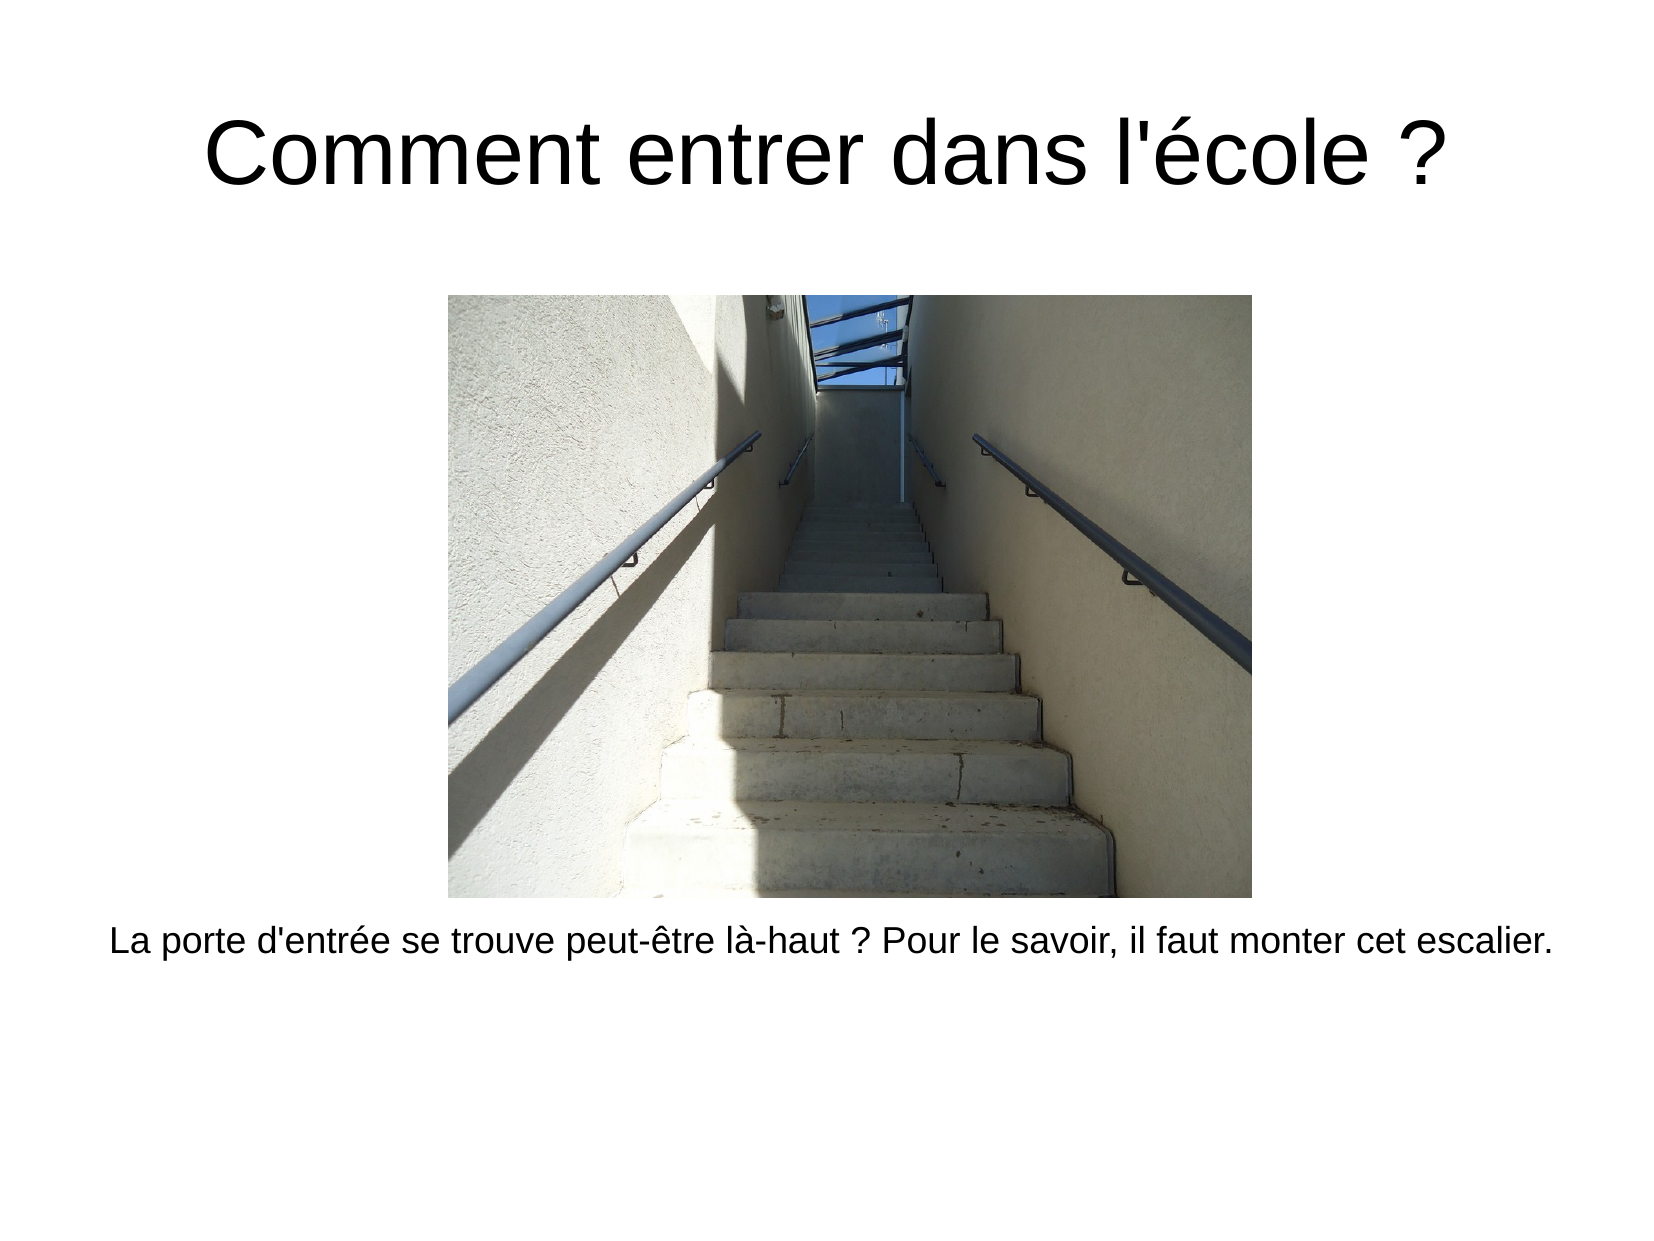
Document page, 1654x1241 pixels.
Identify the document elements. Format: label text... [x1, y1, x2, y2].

picture [448, 295, 1252, 898]
title Comment entrer dans l'école ? [82, 49, 1571, 257]
text_box La porte d'entrée se trouve peut-être là-haut ? Pour le savoir, il faut monter cet escalier. [94, 911, 1570, 969]
